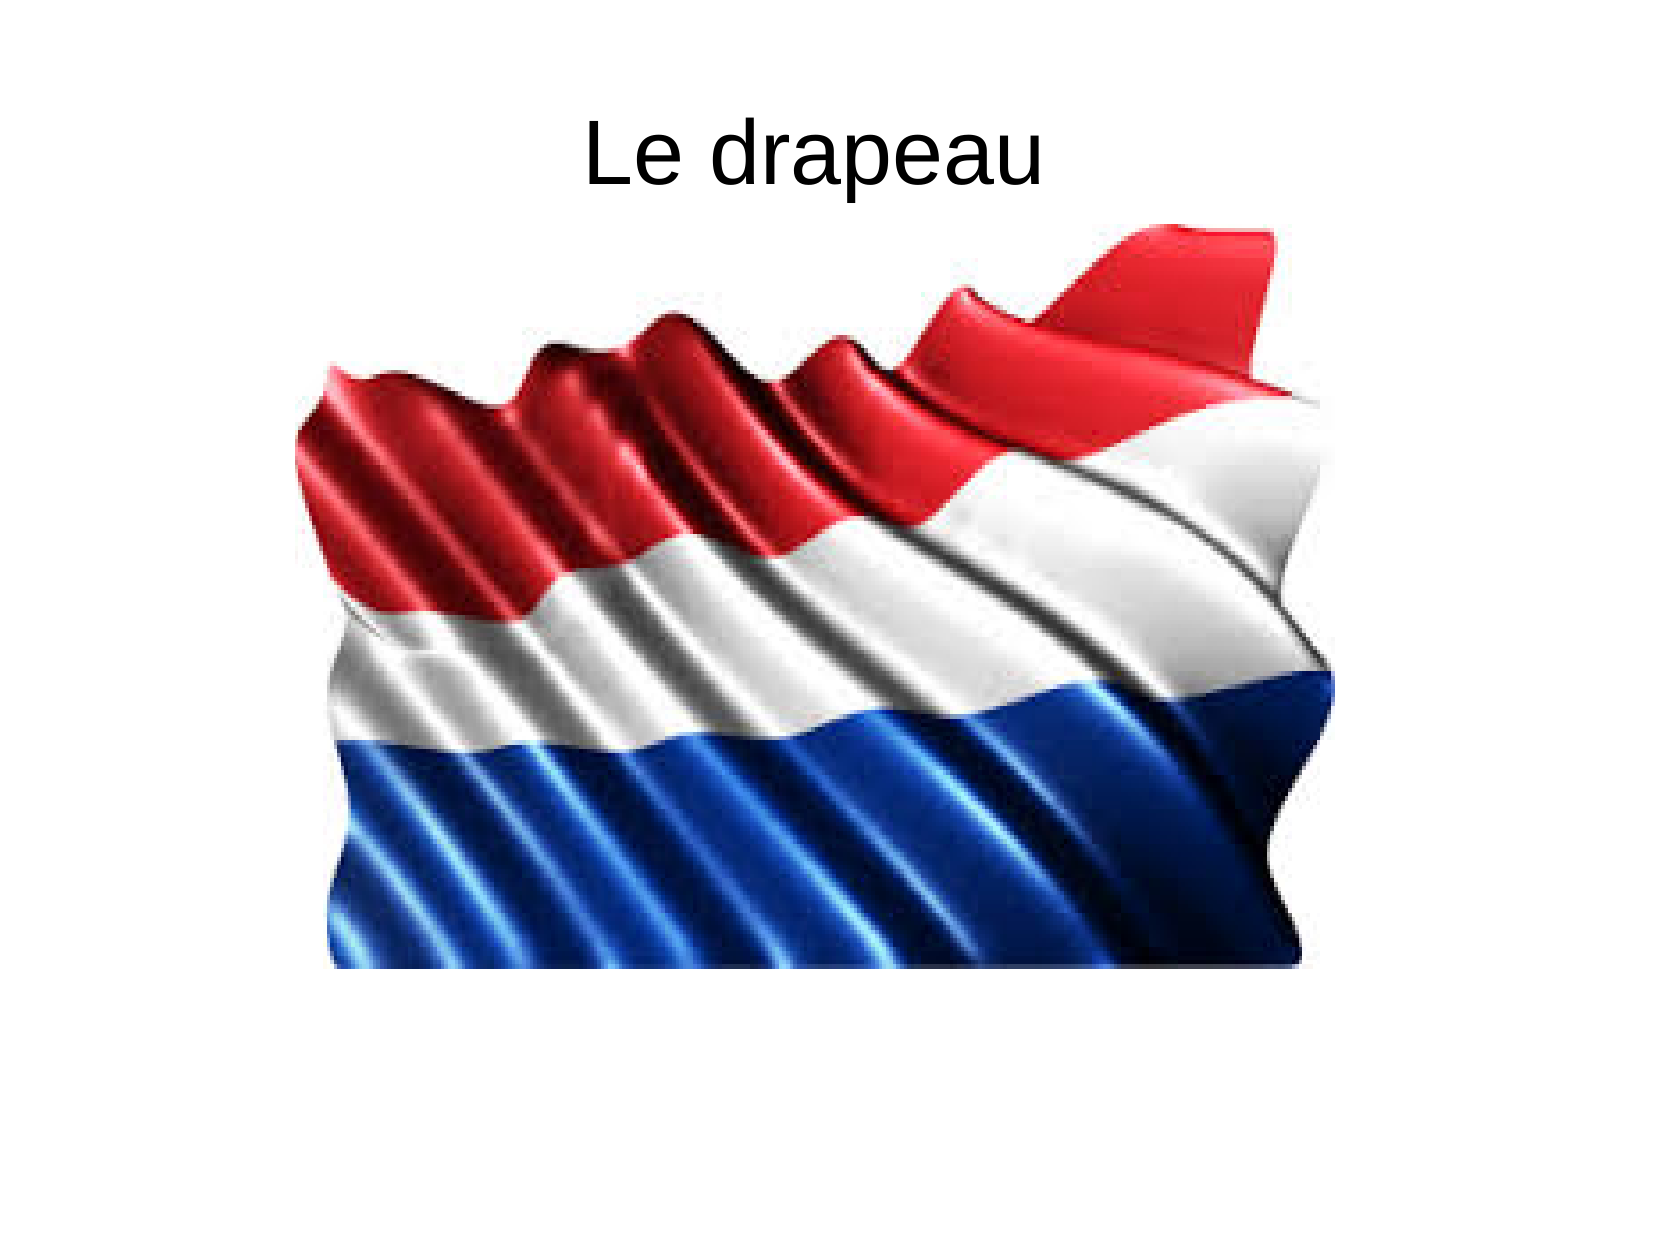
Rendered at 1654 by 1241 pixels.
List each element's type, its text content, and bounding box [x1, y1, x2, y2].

title Le drapeau [82, 49, 1571, 257]
picture [295, 224, 1335, 969]
